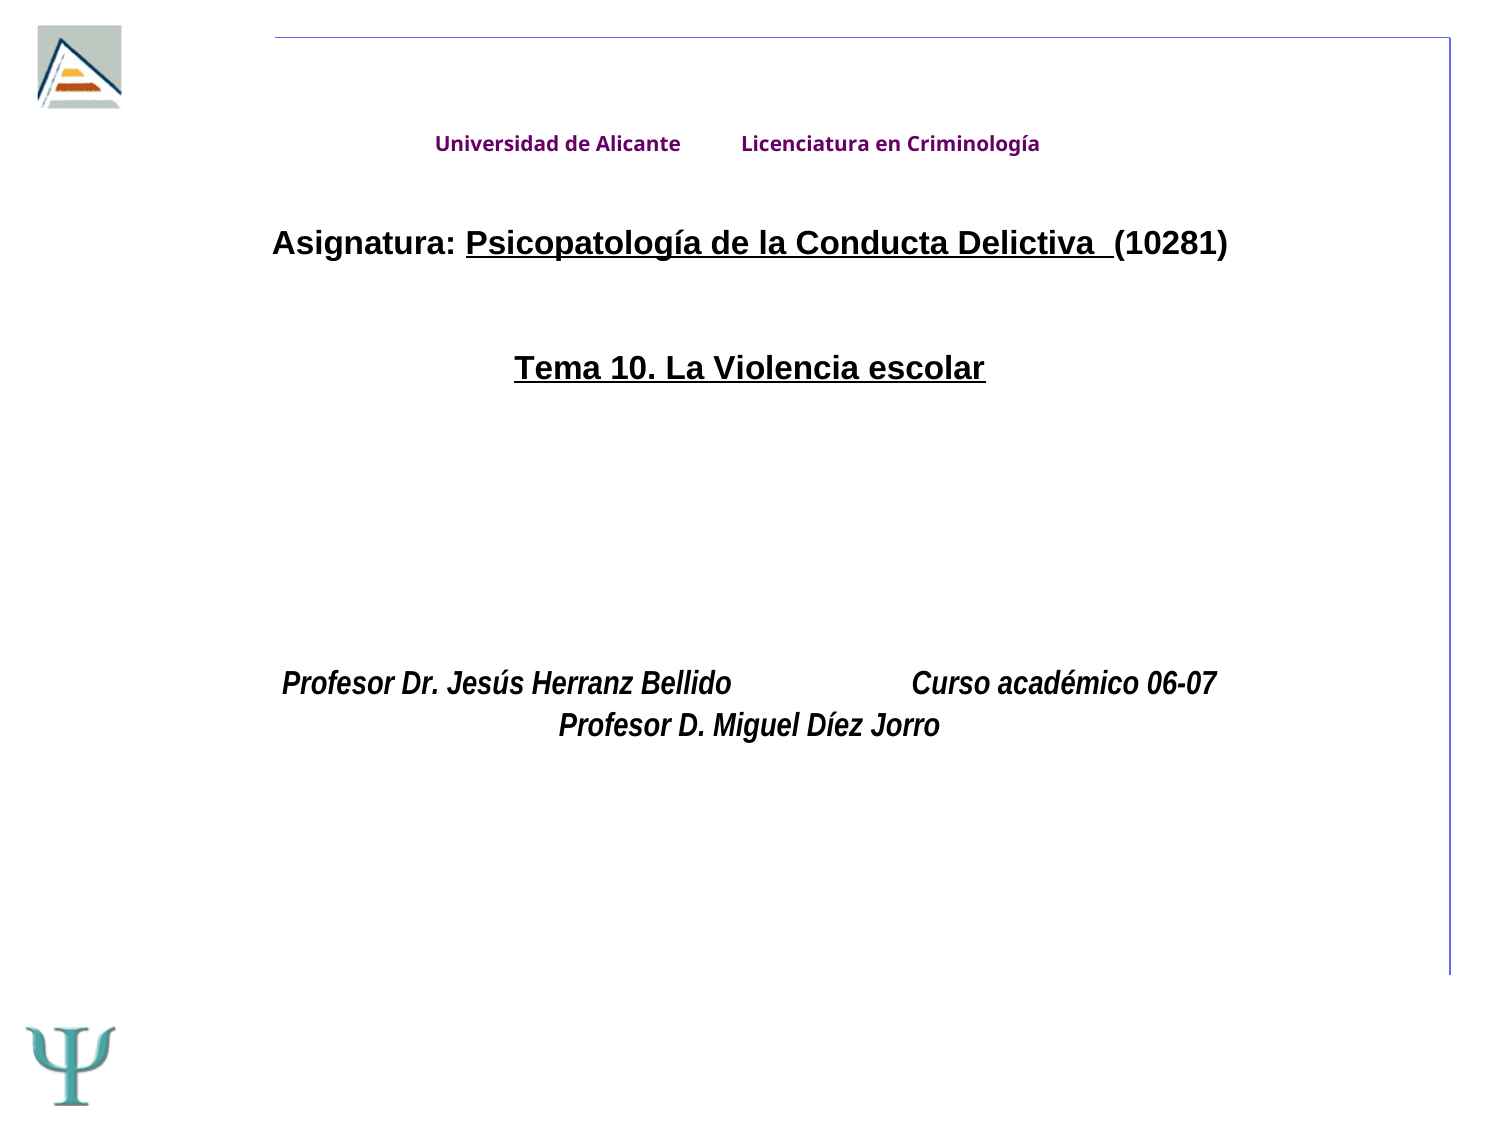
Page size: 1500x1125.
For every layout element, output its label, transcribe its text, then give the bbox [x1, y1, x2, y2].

subtitle Asignatura: Psicopatología de la Conducta Delictiva (10281) Tema 10. La Violencia escolar Profesor Dr. Jesús Herranz Bellido Curso académico 06-07 Profesor D. Miguel Díez Jorro [0, 219, 1500, 1083]
picture [37, 24, 122, 109]
title Universidad de Alicante Licenciatura en Criminología [62, 25, 1413, 175]
picture [24, 1083, 116, 1106]
